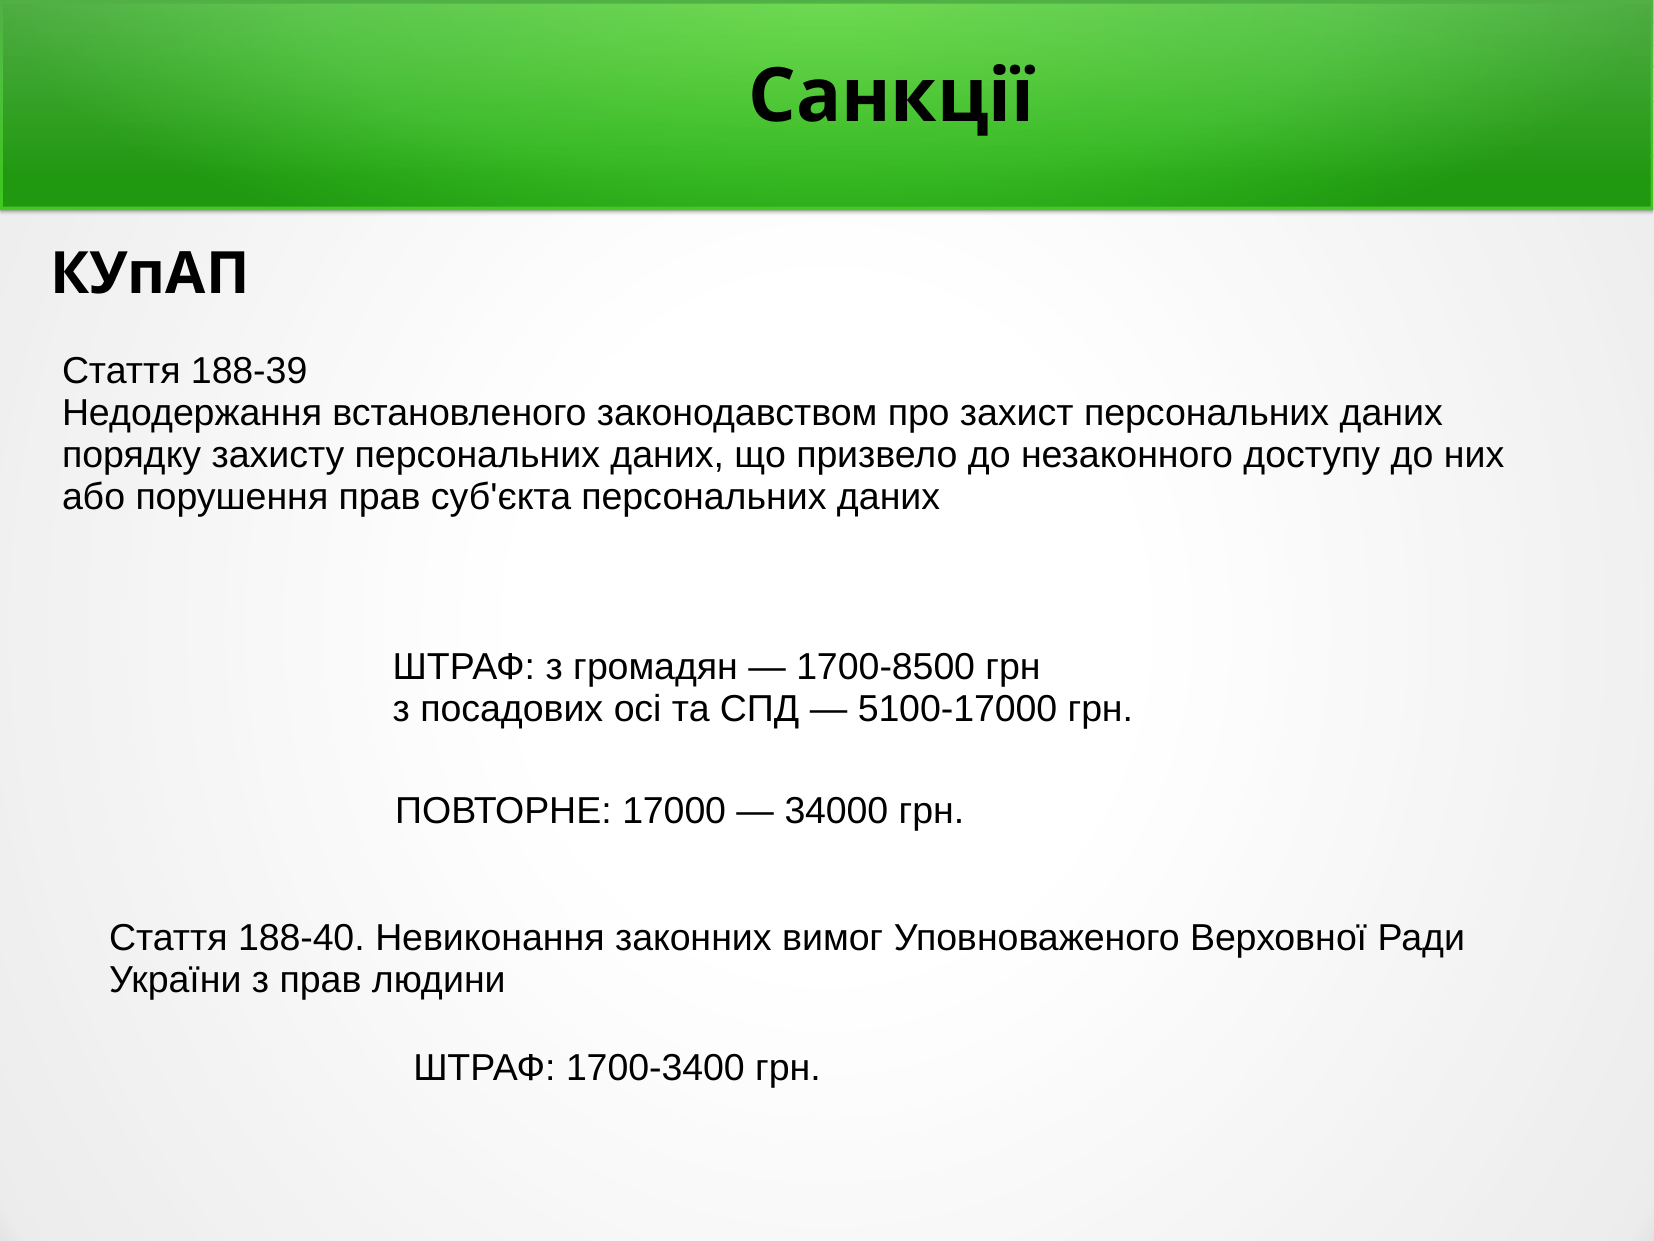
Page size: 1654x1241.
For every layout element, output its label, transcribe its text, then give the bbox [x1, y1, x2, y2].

text_box ШТРАФ: з громадян — 1700-8500 грн з посадових осі та СПД — 5100-17000 грн. [377, 637, 1149, 737]
text_box Стаття 188-40. Невиконання законних вимог Уповноваженого Верховної Ради України з прав людини [94, 909, 1560, 1009]
text_box ШТРАФ: 1700-3400 грн. [398, 1039, 836, 1097]
text_box КУпАП [35, 224, 1193, 294]
text_box Санкції [602, 35, 1182, 150]
text_box ПОВТОРНЕ: 17000 — 34000 грн. [380, 781, 980, 839]
text_box Стаття 188-39 Недодержання встановленого законодавством про захист персональних даних порядку захисту персональних даних, що призвело до незаконного доступу до них або порушення прав суб'єкта персональних даних [47, 342, 1541, 526]
